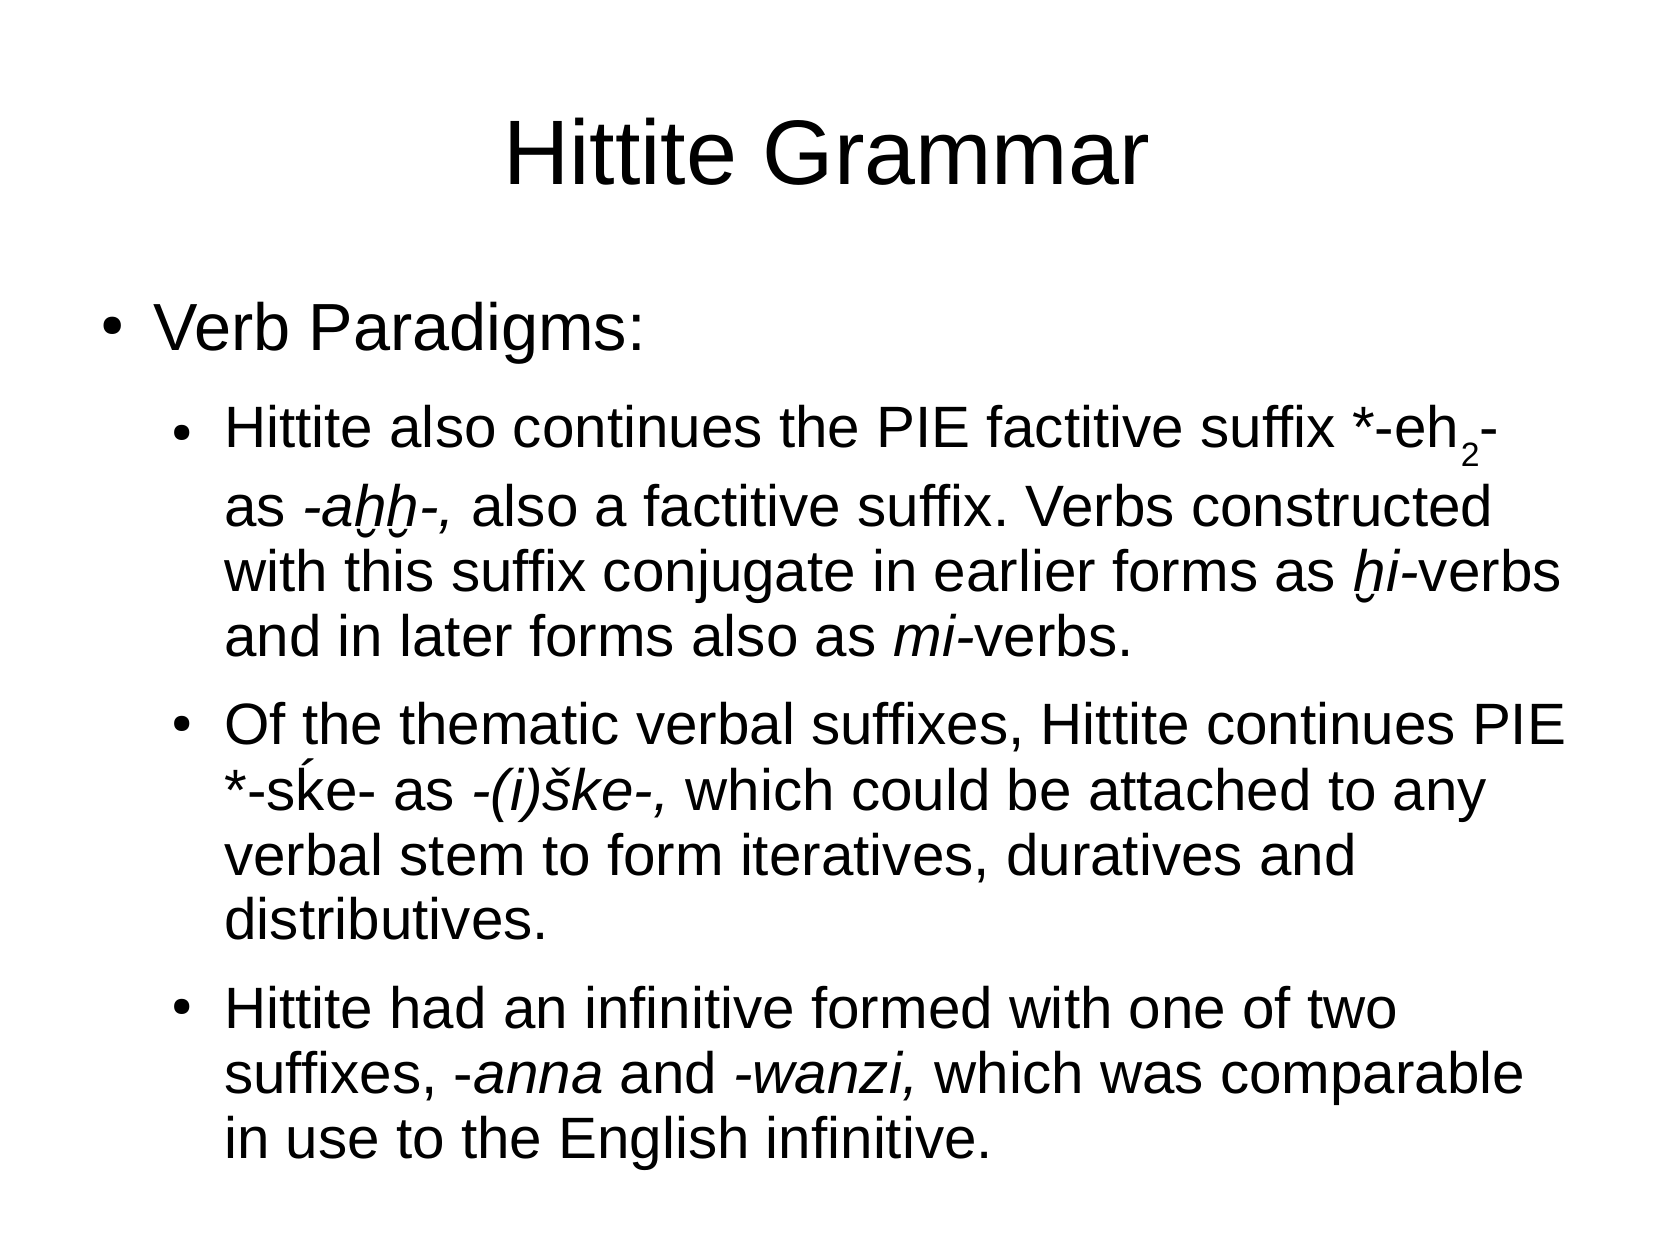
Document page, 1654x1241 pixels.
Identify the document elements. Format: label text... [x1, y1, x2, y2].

list Verb Paradigms: Hittite also continues the PIE factitive suffix *-eh2- as -aḫḫ-, also a factitive suffix. Verbs constructed with this suffix conjugate in earlier forms as ḫi-verbs and in later forms also as mi-verbs. Of the thematic verbal suffixes, Hittite continues PIE *-sḱe- as -(i)ške-, which could be attached to any verbal stem to form iteratives, duratives and distributives. Hittite had an infinitive formed with one of two suffixes, -anna and -wanzi, which was comparable in use to the English infinitive. [82, 290, 1571, 1169]
title Hittite Grammar [82, 49, 1571, 257]
